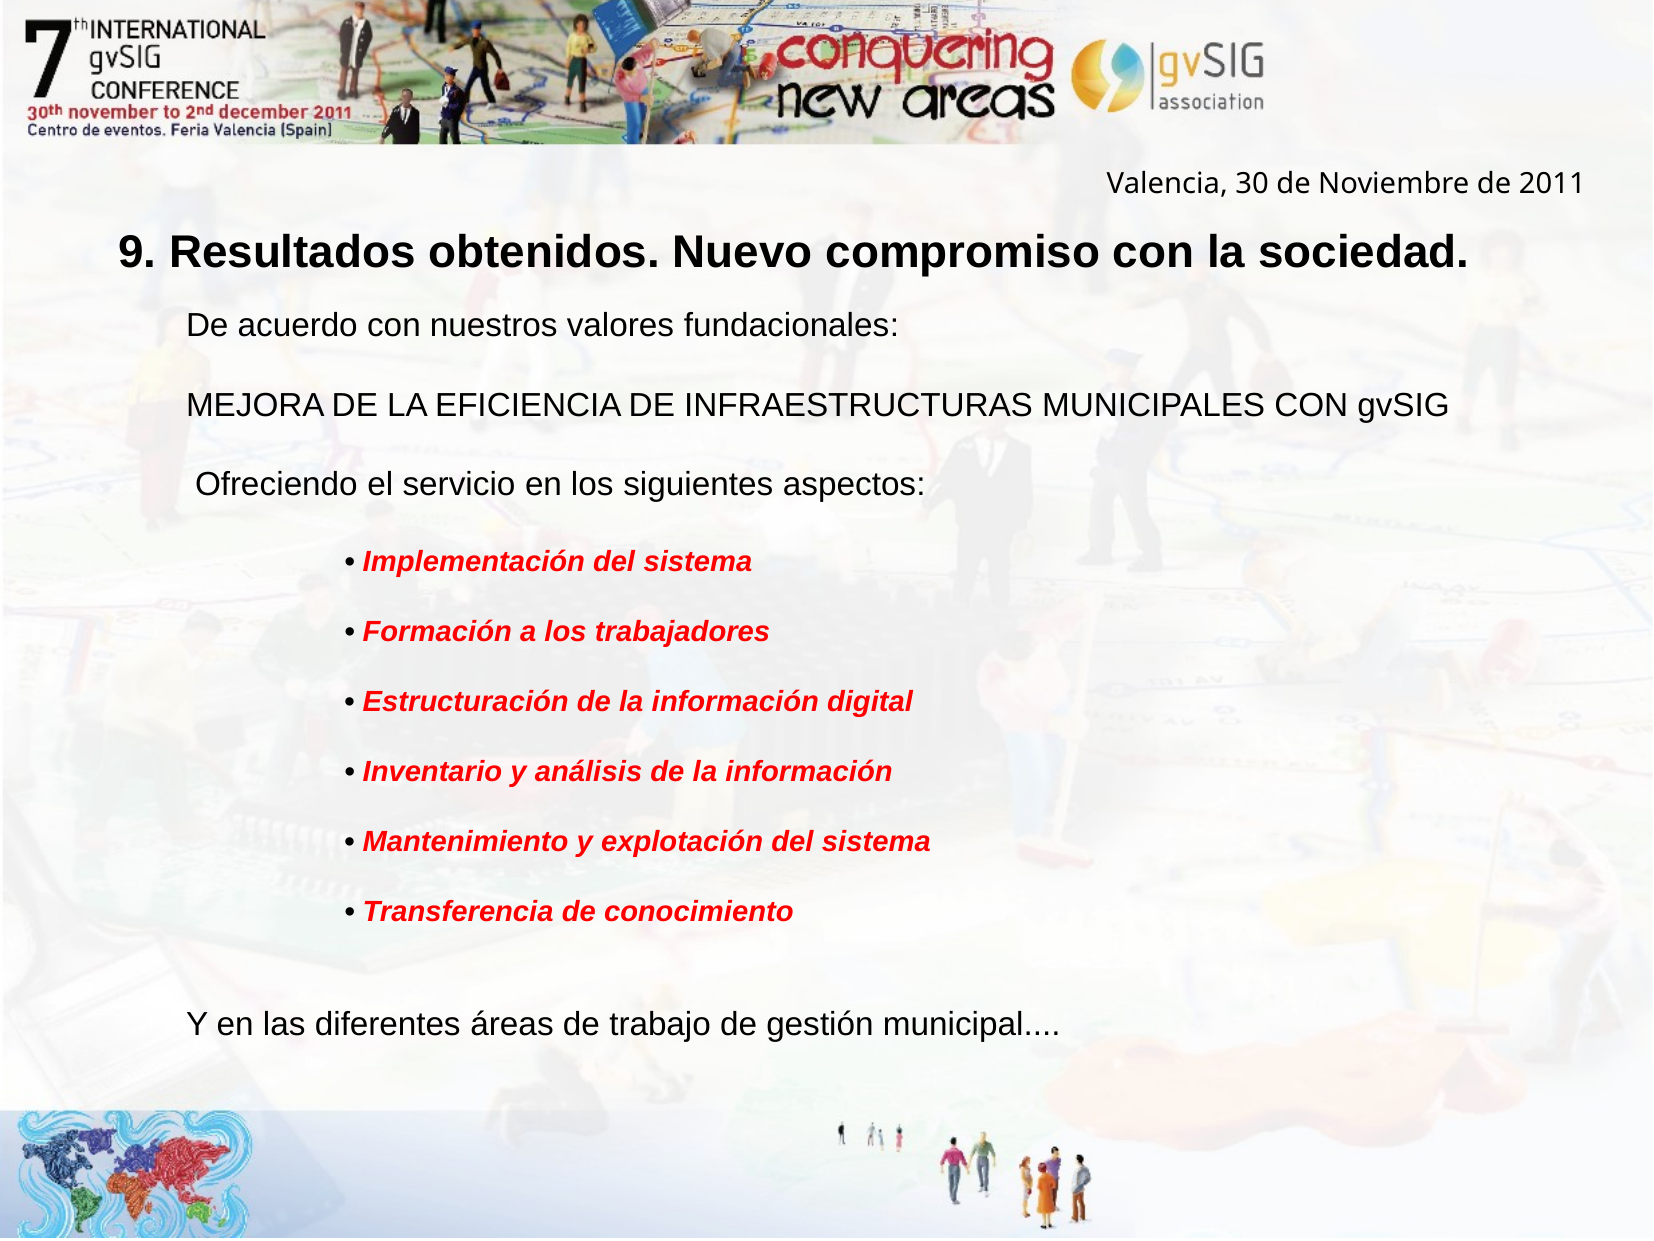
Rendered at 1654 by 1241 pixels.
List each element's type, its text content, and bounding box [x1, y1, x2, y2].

title Valencia, 30 de Noviembre de 2011 [1051, 156, 1642, 207]
text_box 9. Resultados obtenidos. Nuevo compromiso con la sociedad. [118, 225, 1536, 278]
picture [0, 0, 1653, 1238]
text_box De acuerdo con nuestros valores fundacionales: MEJORA DE LA EFICIENCIA DE INFRAESTRUCTURAS MUNICIPALES CON gvSIG Ofreciendo el servicio en los siguientes aspectos: • Implementación del sistema • Formación a los trabajadores • Estructuración de la información digital • Inventario y análisis de la información • Mantenimiento y explotación del sistema • Transferencia de conocimiento Y en las diferentes áreas de trabajo de gestión municipal.... [171, 295, 1604, 1077]
